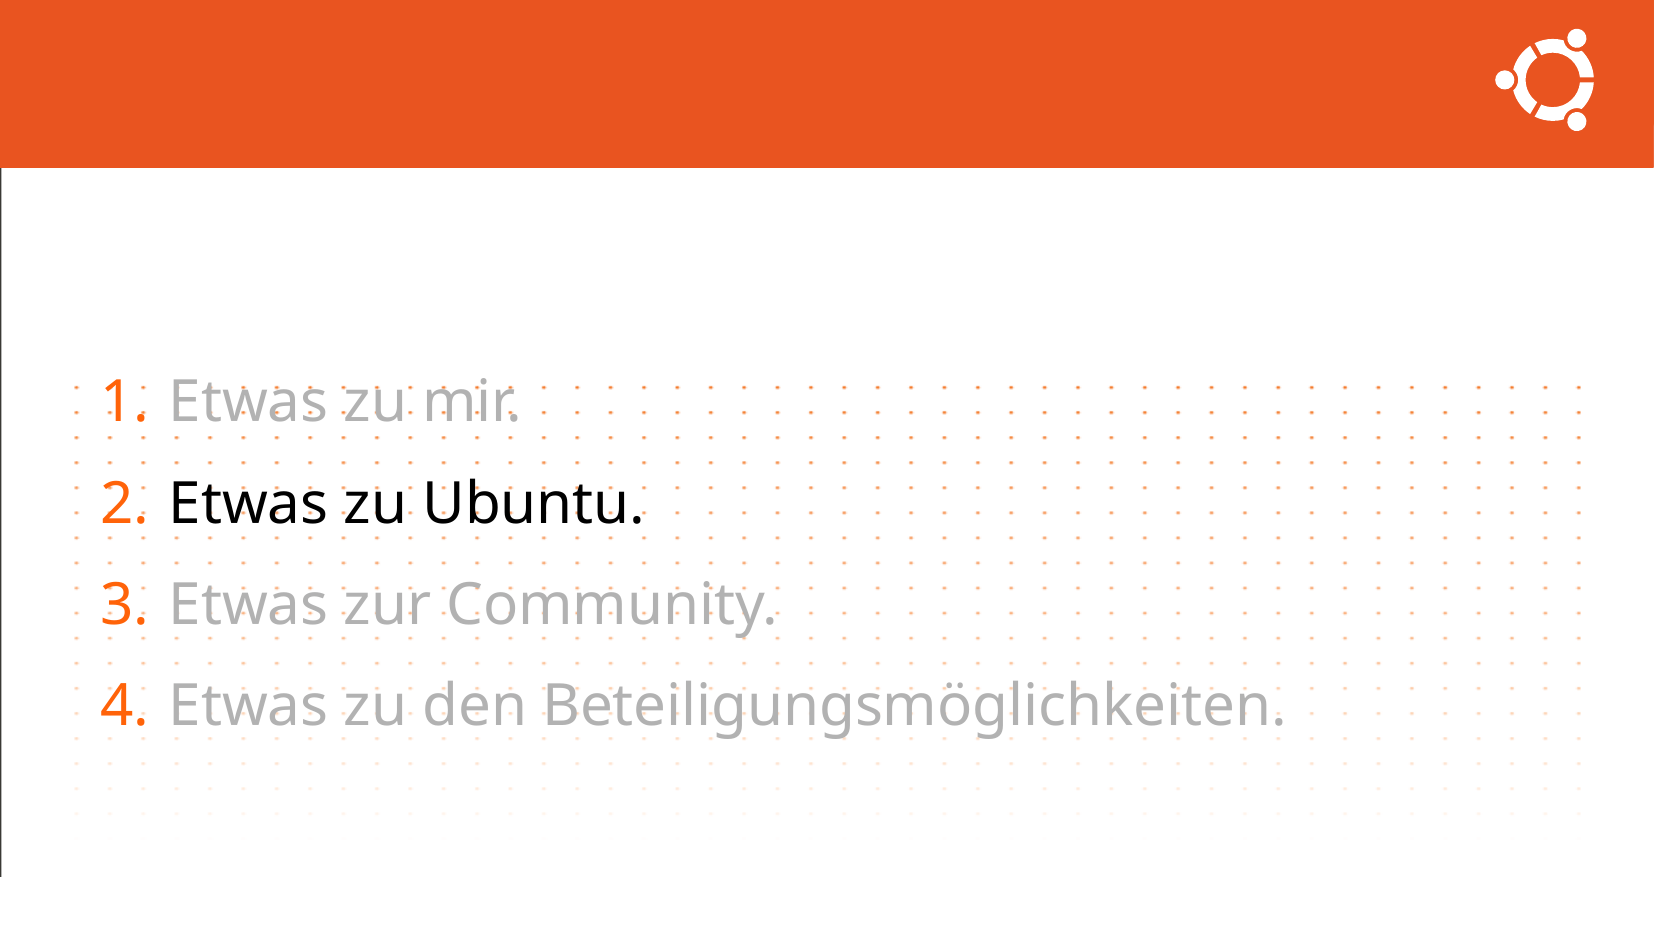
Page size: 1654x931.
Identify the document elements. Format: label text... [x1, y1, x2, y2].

picture [0, 0, 1654, 877]
list Etwas zu mir. Etwas zu Ubuntu. Etwas zur Community. Etwas zu den Beteiligungsmöglichkeiten. [82, 359, 1461, 832]
